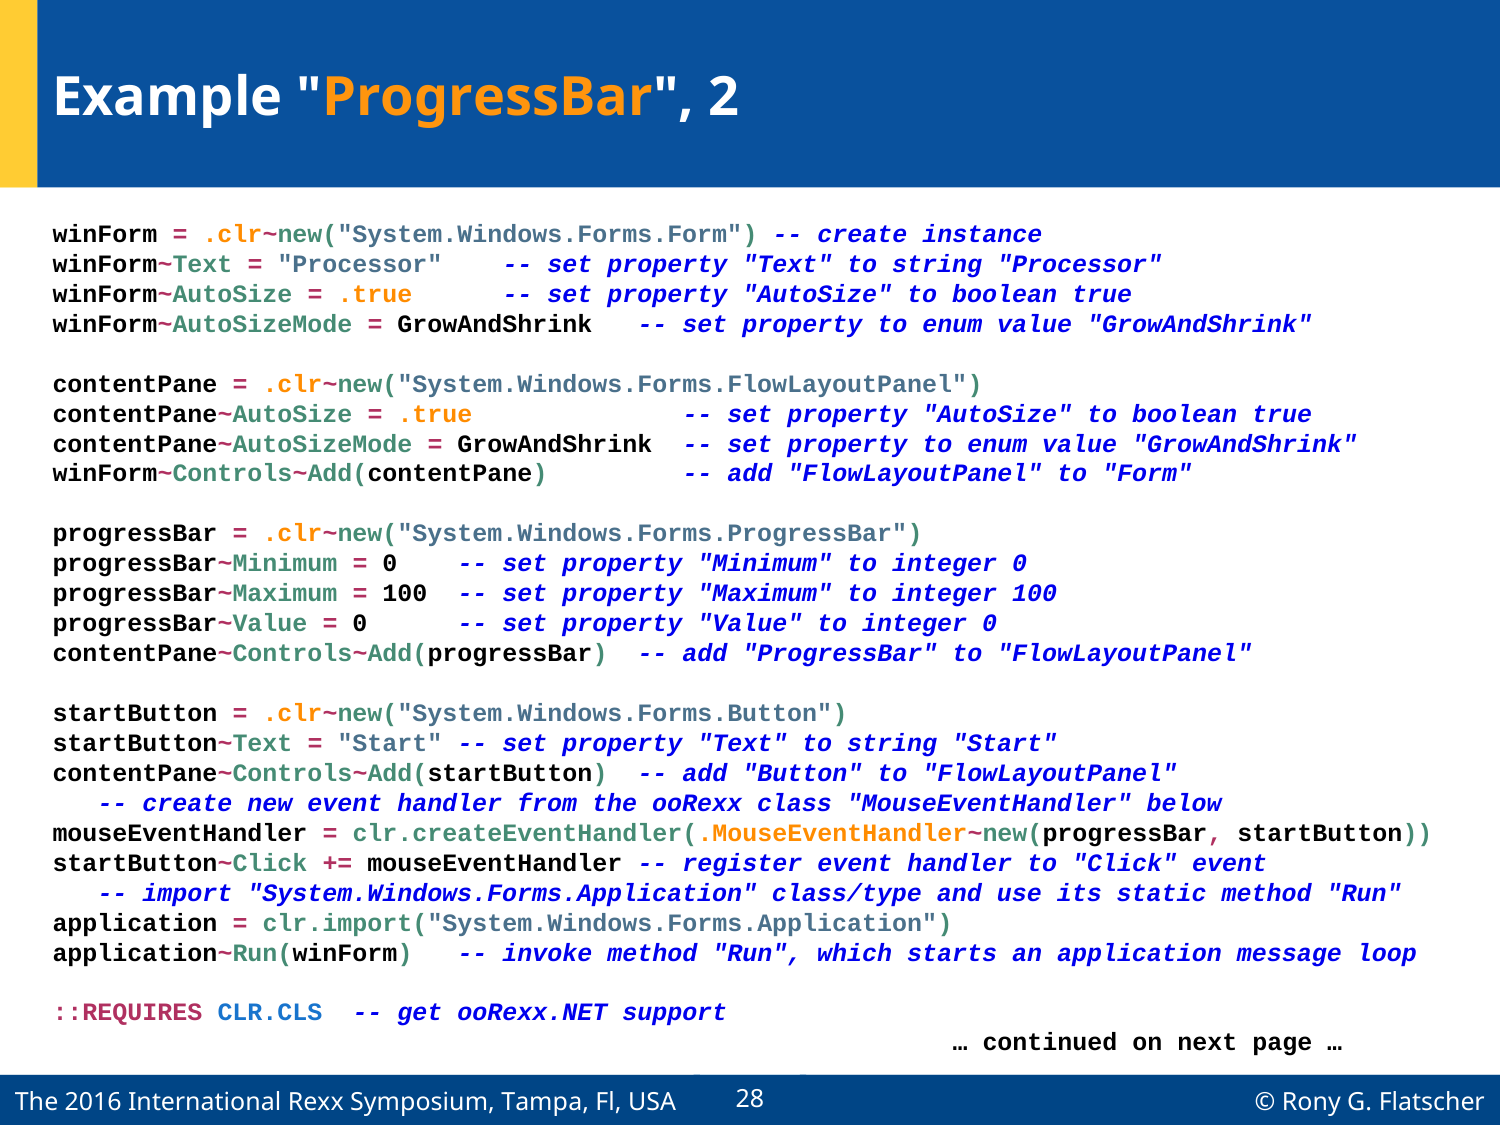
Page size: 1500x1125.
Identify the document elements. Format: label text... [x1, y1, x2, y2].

text_box winForm = .clr~new("System.Windows.Forms.Form") -- create instance winForm~Text = "Processor" -- set property "Text" to string "Processor" winForm~AutoSize = .true -- set property "AutoSize" to boolean true winForm~AutoSizeMode = GrowAndShrink -- set property to enum value "GrowAndShrink" contentPane = .clr~new("System.Windows.Forms.FlowLayoutPanel") contentPane~AutoSize = .true -- set property "AutoSize" to boolean true contentPane~AutoSizeMode = GrowAndShrink -- set property to enum value "GrowAndShrink" winForm~Controls~Add(contentPane) -- add "FlowLayoutPanel" to "Form" progressBar = .clr~new("System.Windows.Forms.ProgressBar") progressBar~Minimum = 0 -- set property "Minimum" to integer 0 progressBar~Maximum = 100 -- set property "Maximum" to integer 100 progressBar~Value = 0 -- set property "Value" to integer 0 contentPane~Controls~Add(progressBar) -- add "ProgressBar" to "FlowLayoutPanel" startButton = .clr~new("System.Windows.Forms.Button") startButton~Text = "Start" -- set property "Text" to string "Start" contentPane~Controls~Add(startButton) -- add "Button" to "FlowLayoutPanel" -- create new event handler from the ooRexx class "MouseEventHandler" below mouseEventHandler = clr.createEventHandler(.MouseEventHandler~new(progressBar, startButton)) startButton~Click += mouseEventHandler -- register event handler to "Click" event -- import "System.Windows.Forms.Application" class/type and use its static method "Run" application = clr.import("System.Windows.Forms.Application") application~Run(winForm) -- invoke method "Run", which starts an application message loop ::REQUIRES CLR.CLS -- get ooRexx.NET support … continued on next page … [37, 179, 1456, 1064]
title Example "ProgressBar", 2 [37, 0, 1500, 188]
